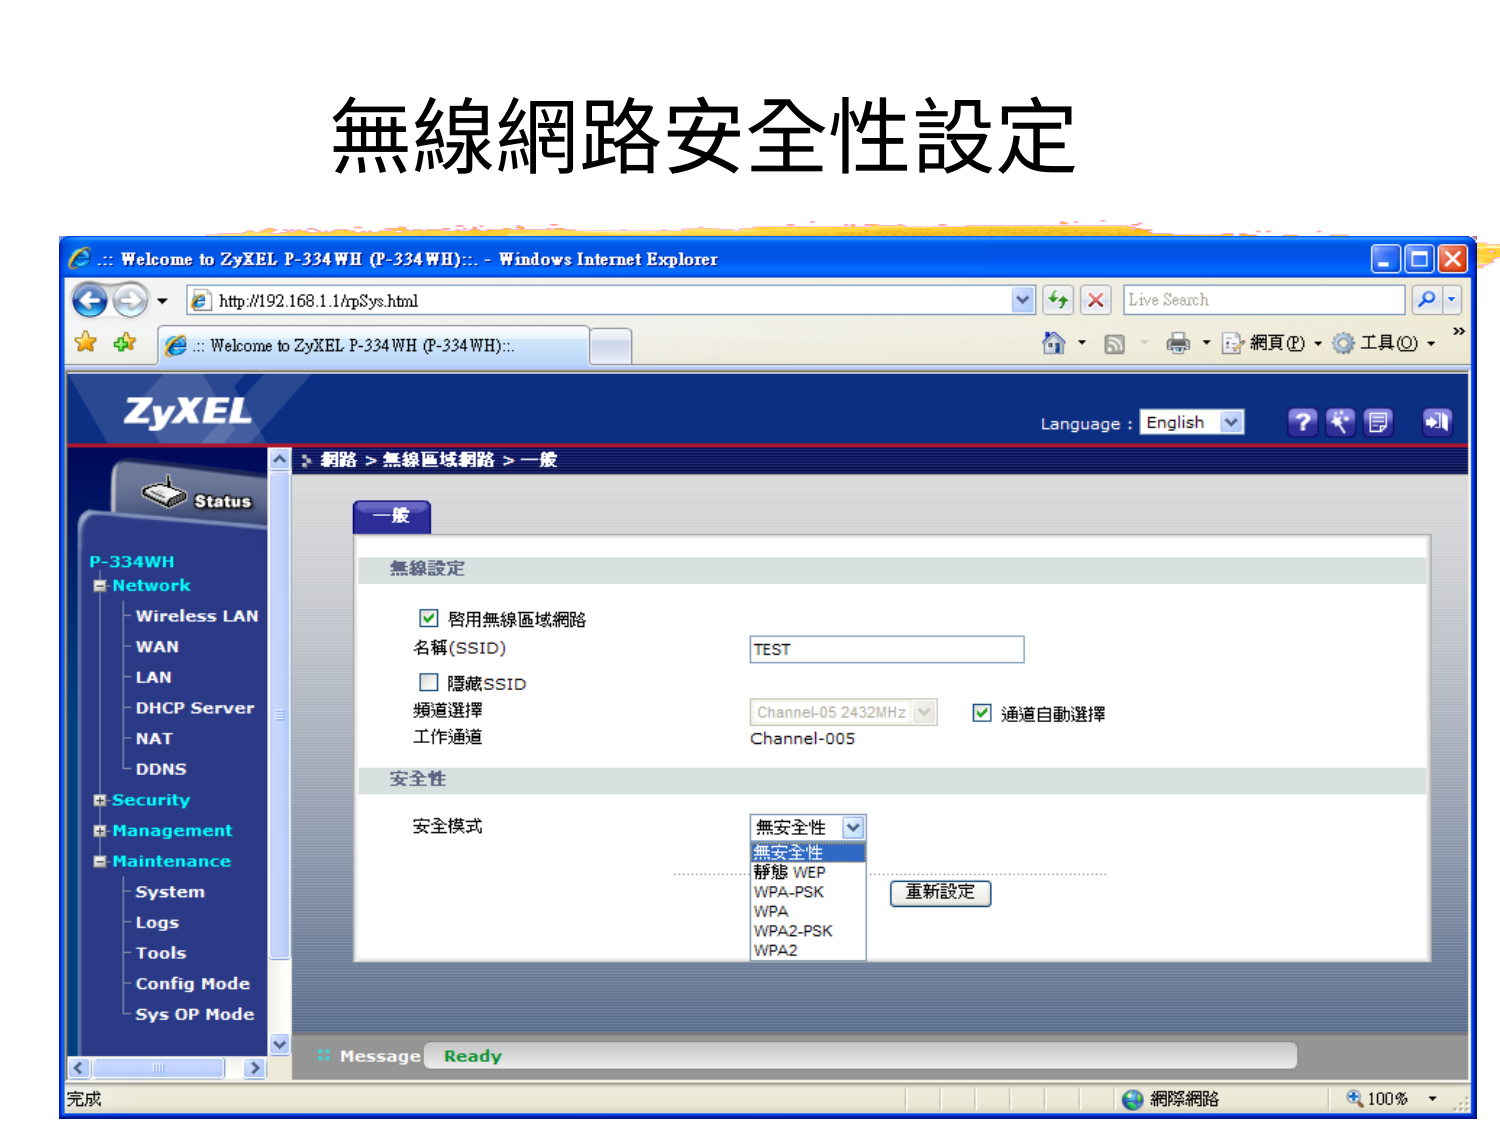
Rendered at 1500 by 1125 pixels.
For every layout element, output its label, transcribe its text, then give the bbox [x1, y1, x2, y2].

picture [59, 215, 1500, 1119]
title 無線網路安全性設定 [66, 44, 1342, 218]
